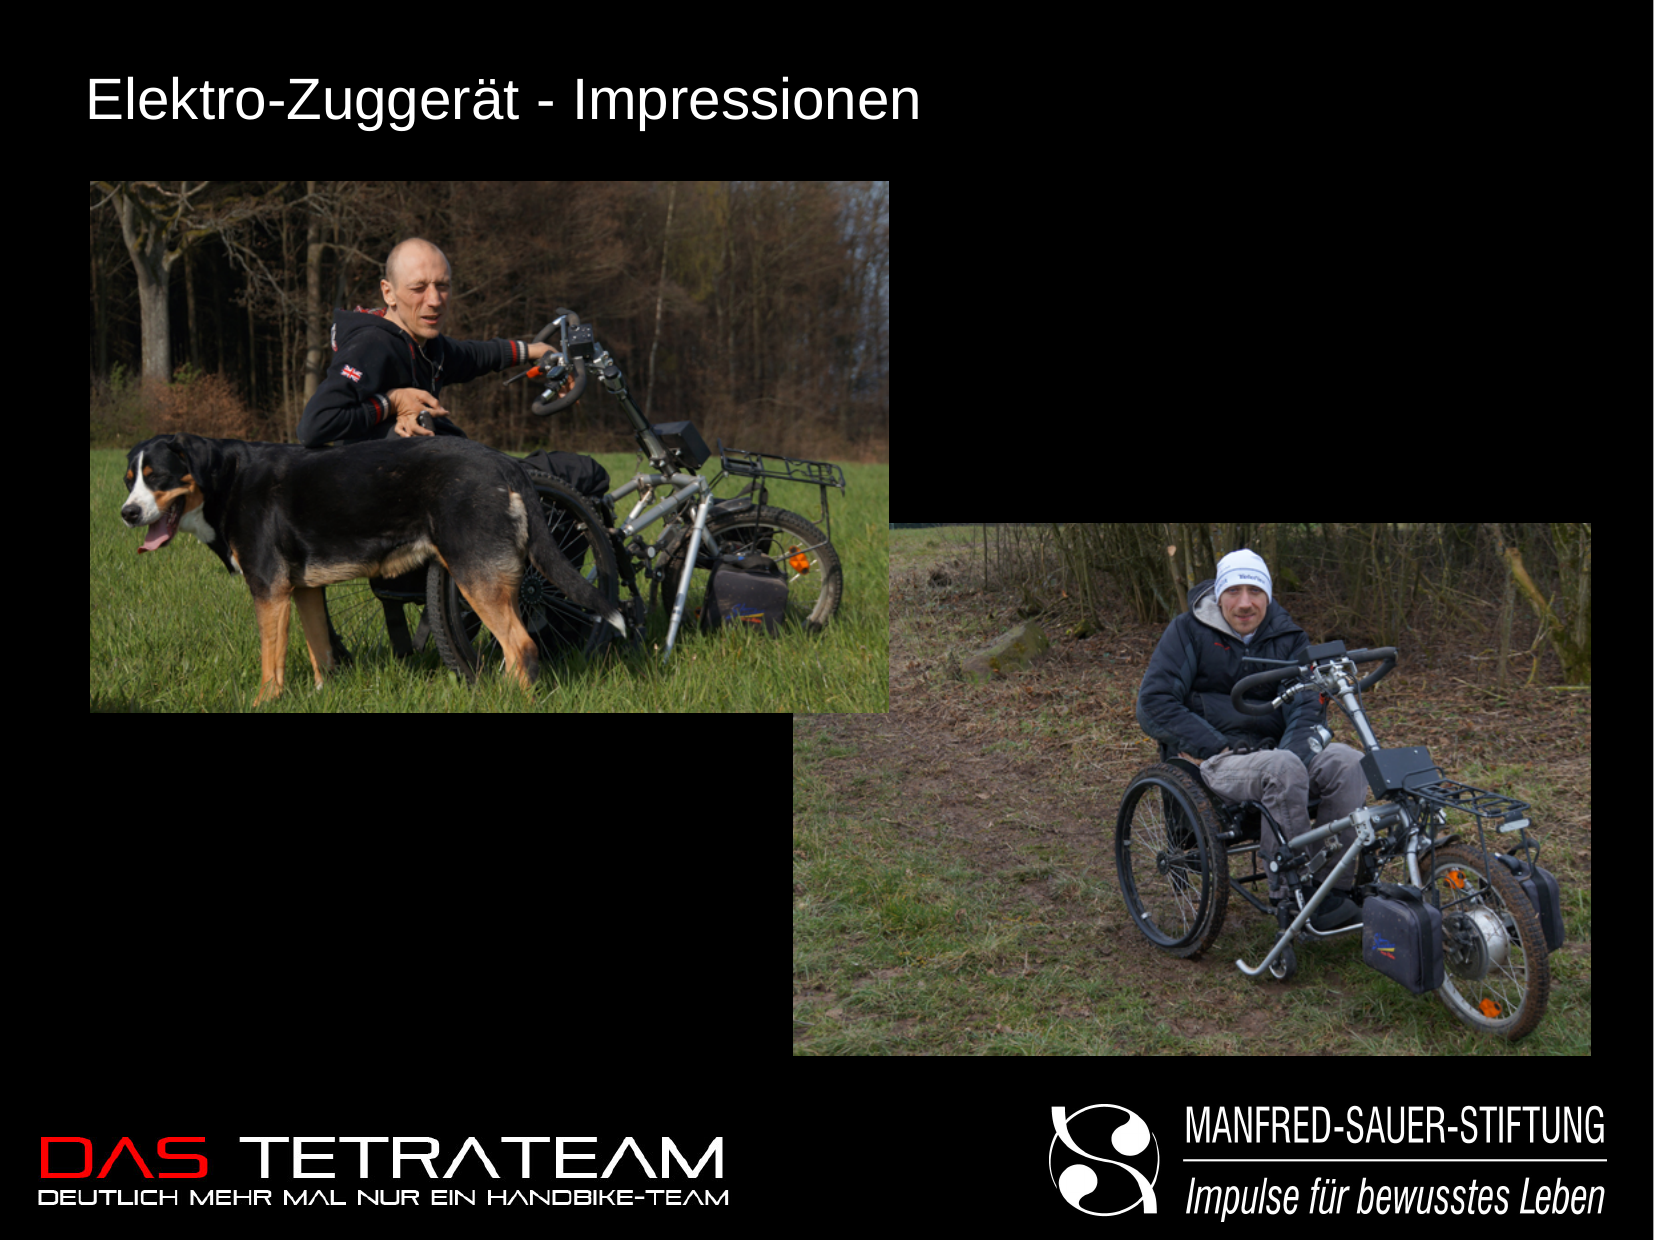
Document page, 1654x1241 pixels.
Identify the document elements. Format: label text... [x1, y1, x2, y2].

picture [1049, 1104, 1607, 1222]
text_box Elektro-Zuggerät - Impressionen [70, 59, 1170, 139]
picture [16, 1121, 762, 1216]
picture [90, 181, 1591, 1056]
